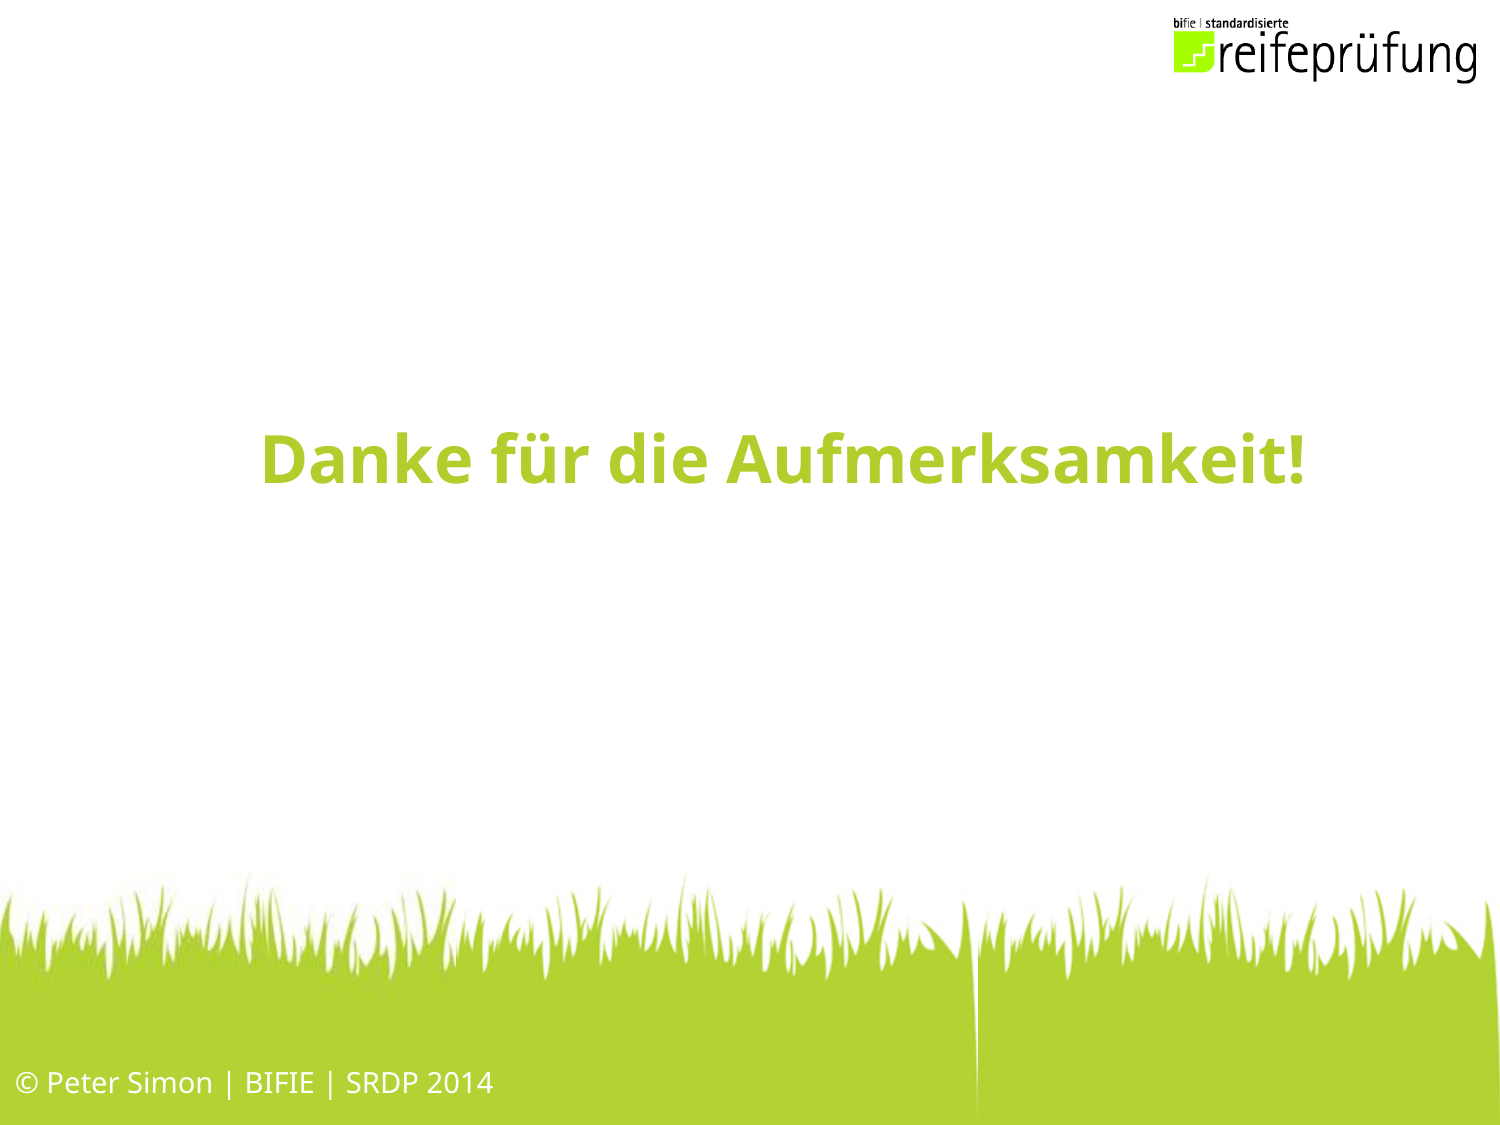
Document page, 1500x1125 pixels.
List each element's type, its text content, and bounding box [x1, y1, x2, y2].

picture [0, 872, 1500, 1125]
picture [1172, 14, 1476, 86]
title [64, 42, 1459, 208]
text_box Danke für die Aufmerksamkeit! [230, 409, 1323, 503]
